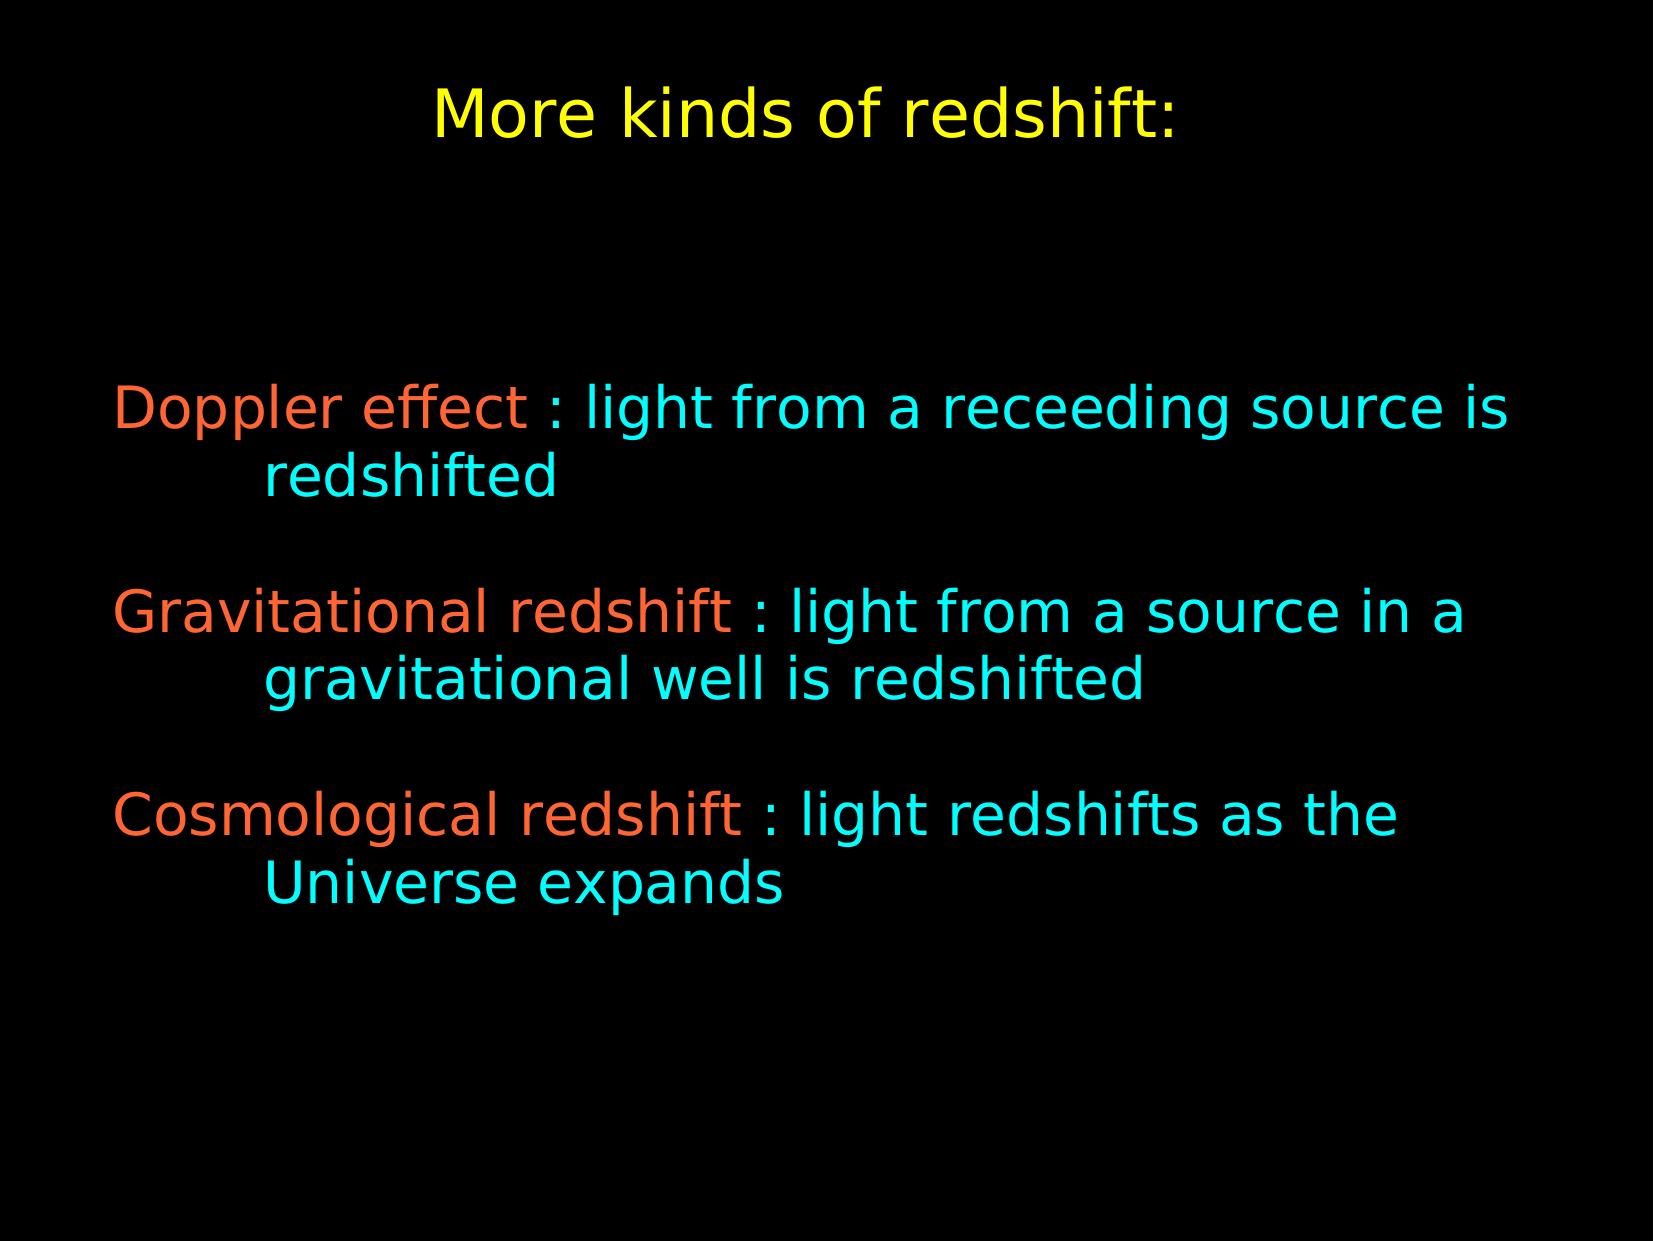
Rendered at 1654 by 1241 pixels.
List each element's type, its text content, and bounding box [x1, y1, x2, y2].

text_box More kinds of redshift: [431, 75, 1182, 153]
text_box Doppler effect : light from a receeding source is redshifted Gravitational redshift : light from a source in a gravitational well is redshifted Cosmological redshift : light redshifts as the Universe expands [112, 375, 1538, 917]
